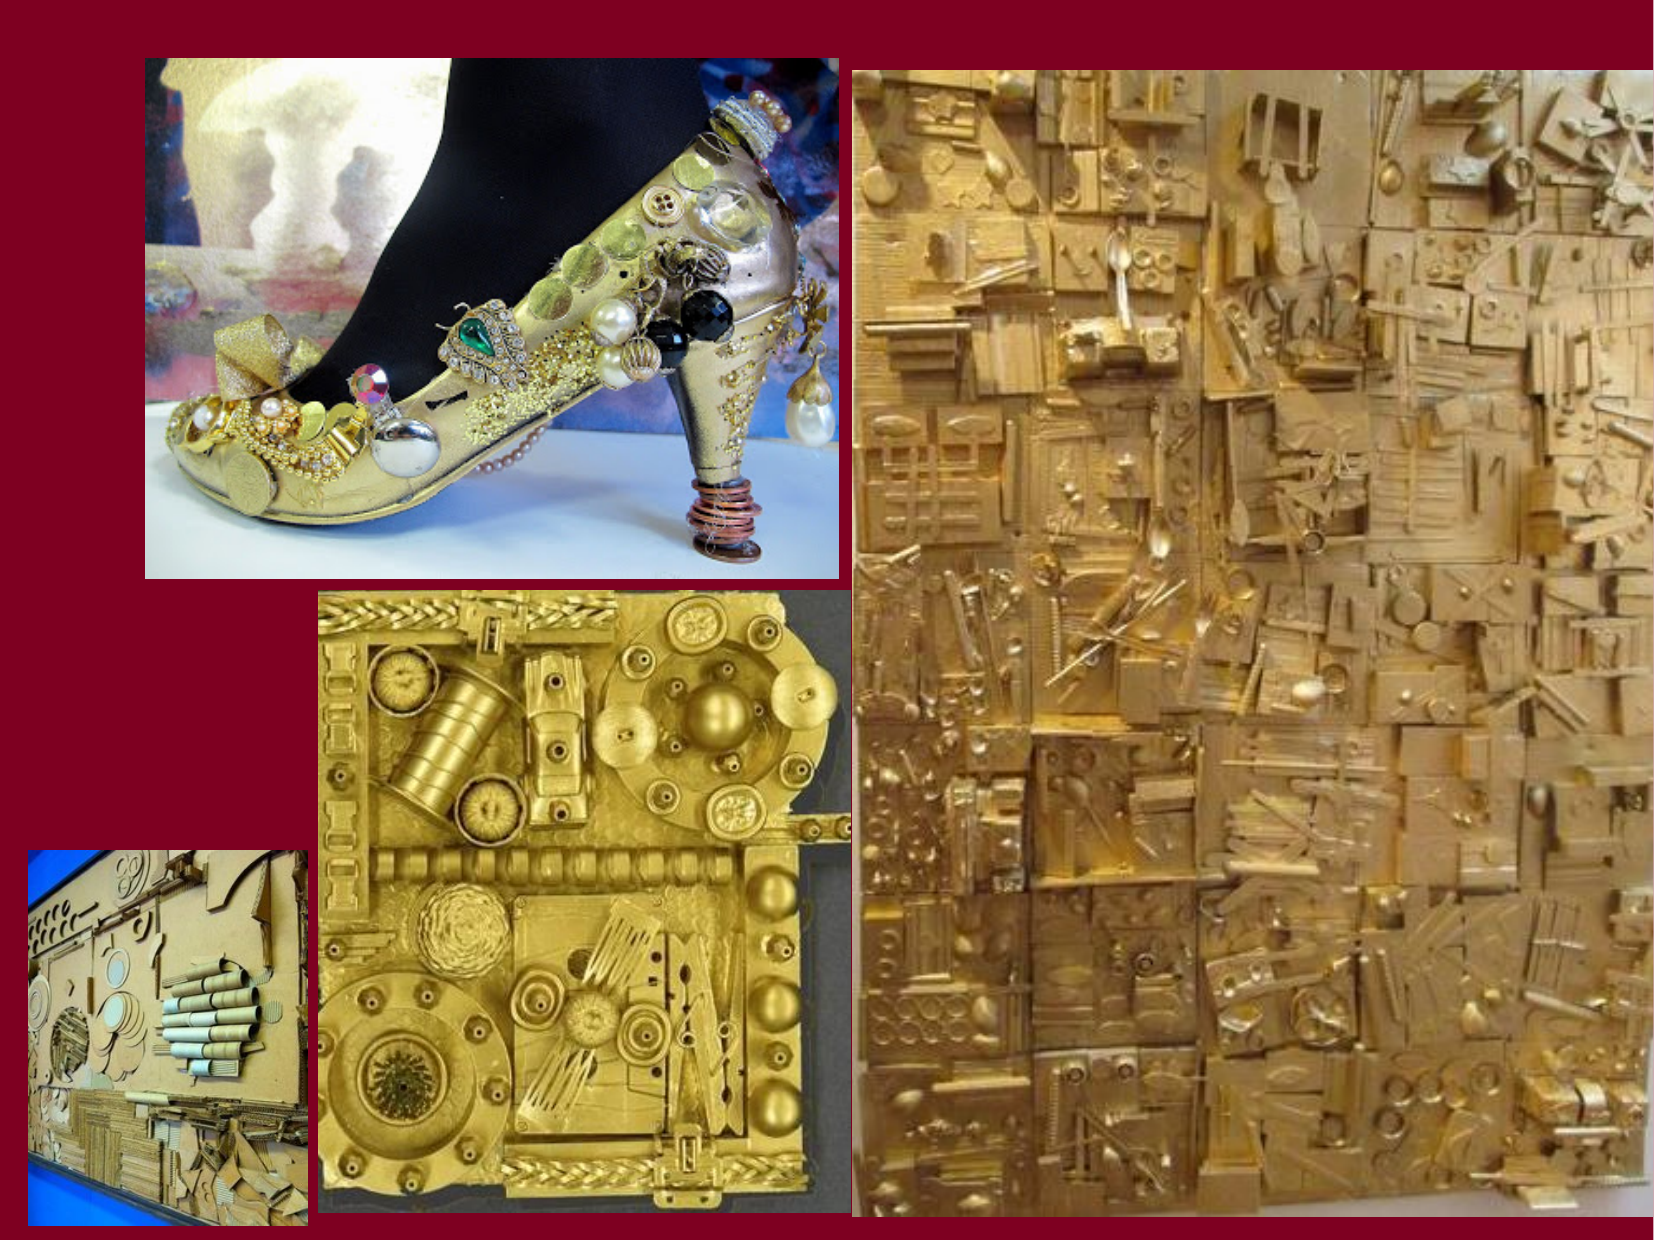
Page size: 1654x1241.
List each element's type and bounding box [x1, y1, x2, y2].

picture [318, 590, 851, 1213]
picture [852, 70, 1654, 1217]
picture [145, 58, 839, 579]
picture [28, 850, 308, 1226]
